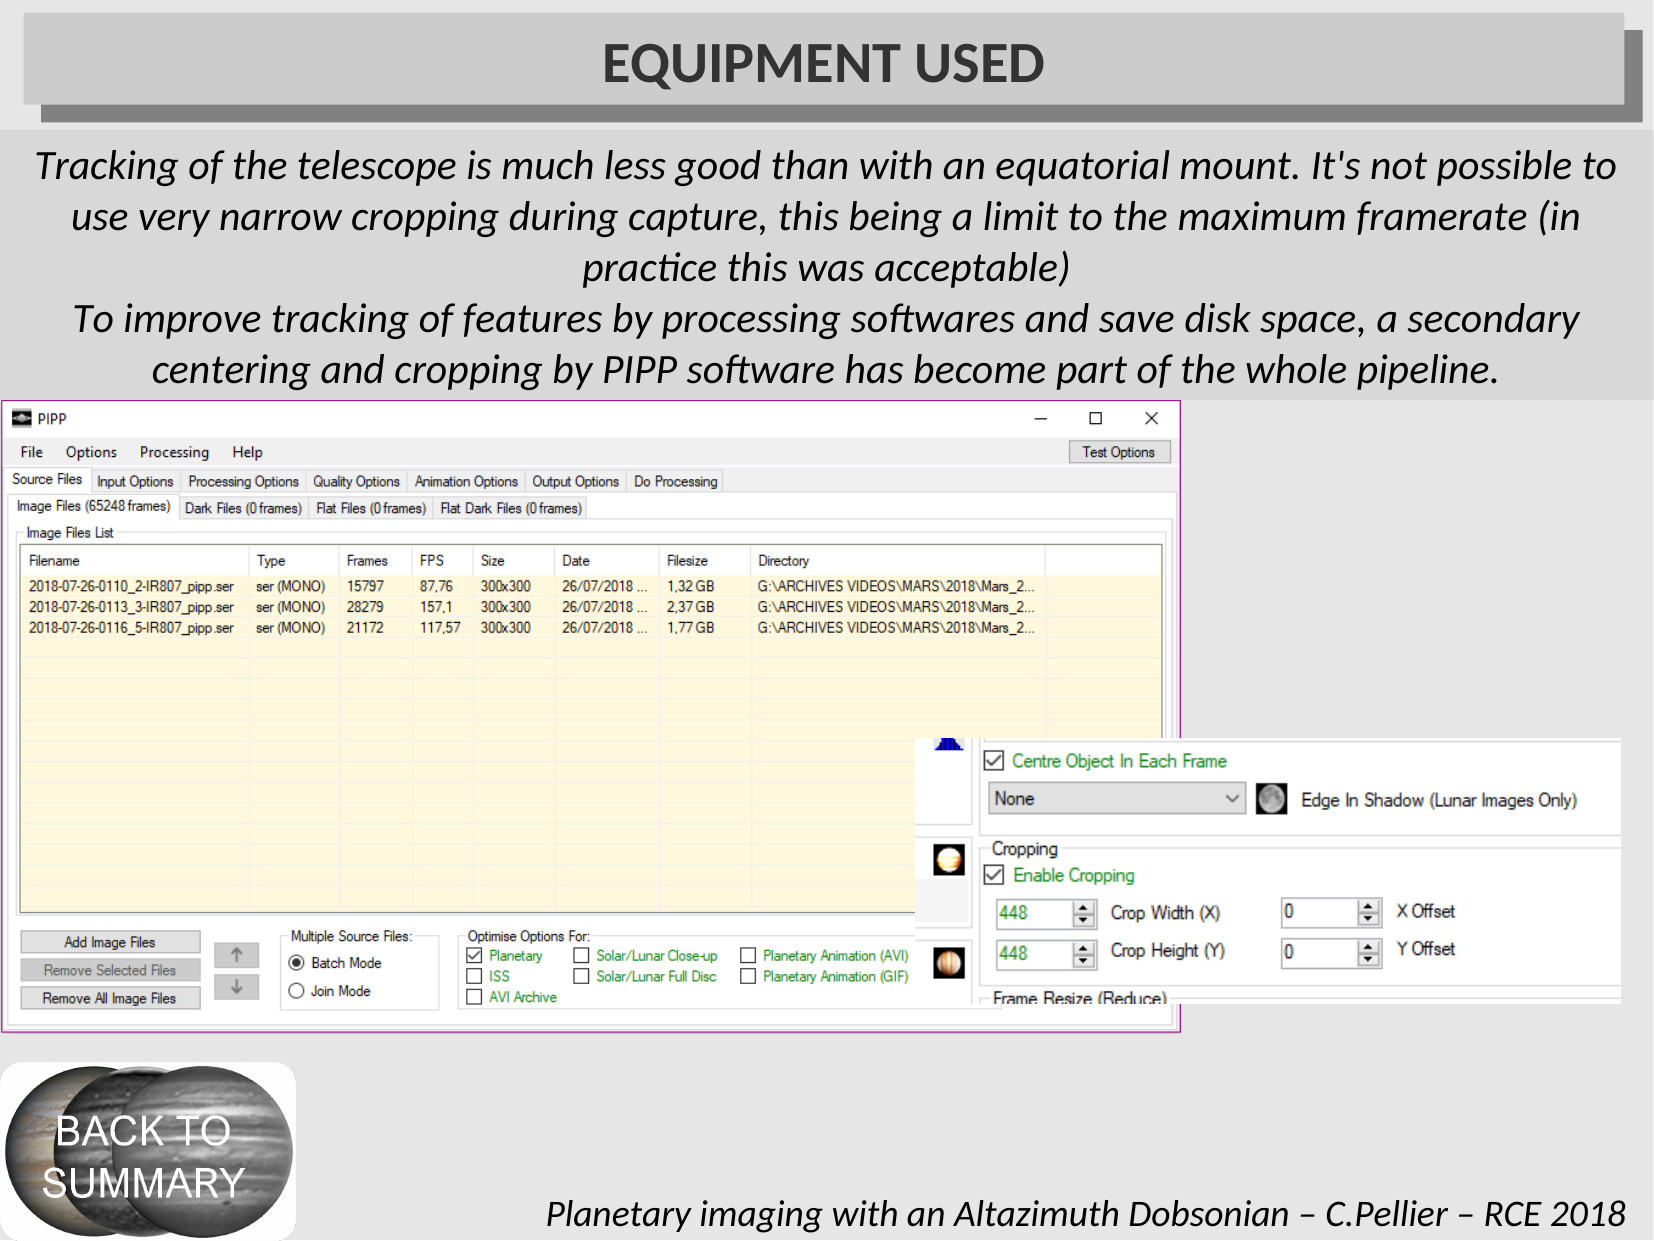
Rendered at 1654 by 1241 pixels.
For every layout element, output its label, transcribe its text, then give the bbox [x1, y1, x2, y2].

text_box EQUIPMENT USED [23, 12, 1625, 105]
text_box Planetary imaging with an Altazimuth Dobsonian – C.Pellier – RCE 2018 [430, 1180, 1642, 1241]
picture [0, 1062, 296, 1241]
text_box Tracking of the telescope is much less good than with an equatorial mount. It's not possible to use very narrow cropping during capture, this being a limit to the maximum framerate (in practice this was acceptable) To improve tracking of features by processing softwares and save disk space, a secondary centering and cropping by PIPP software has become part of the whole pipeline. [0, 129, 1654, 400]
picture [0, 400, 1621, 1034]
